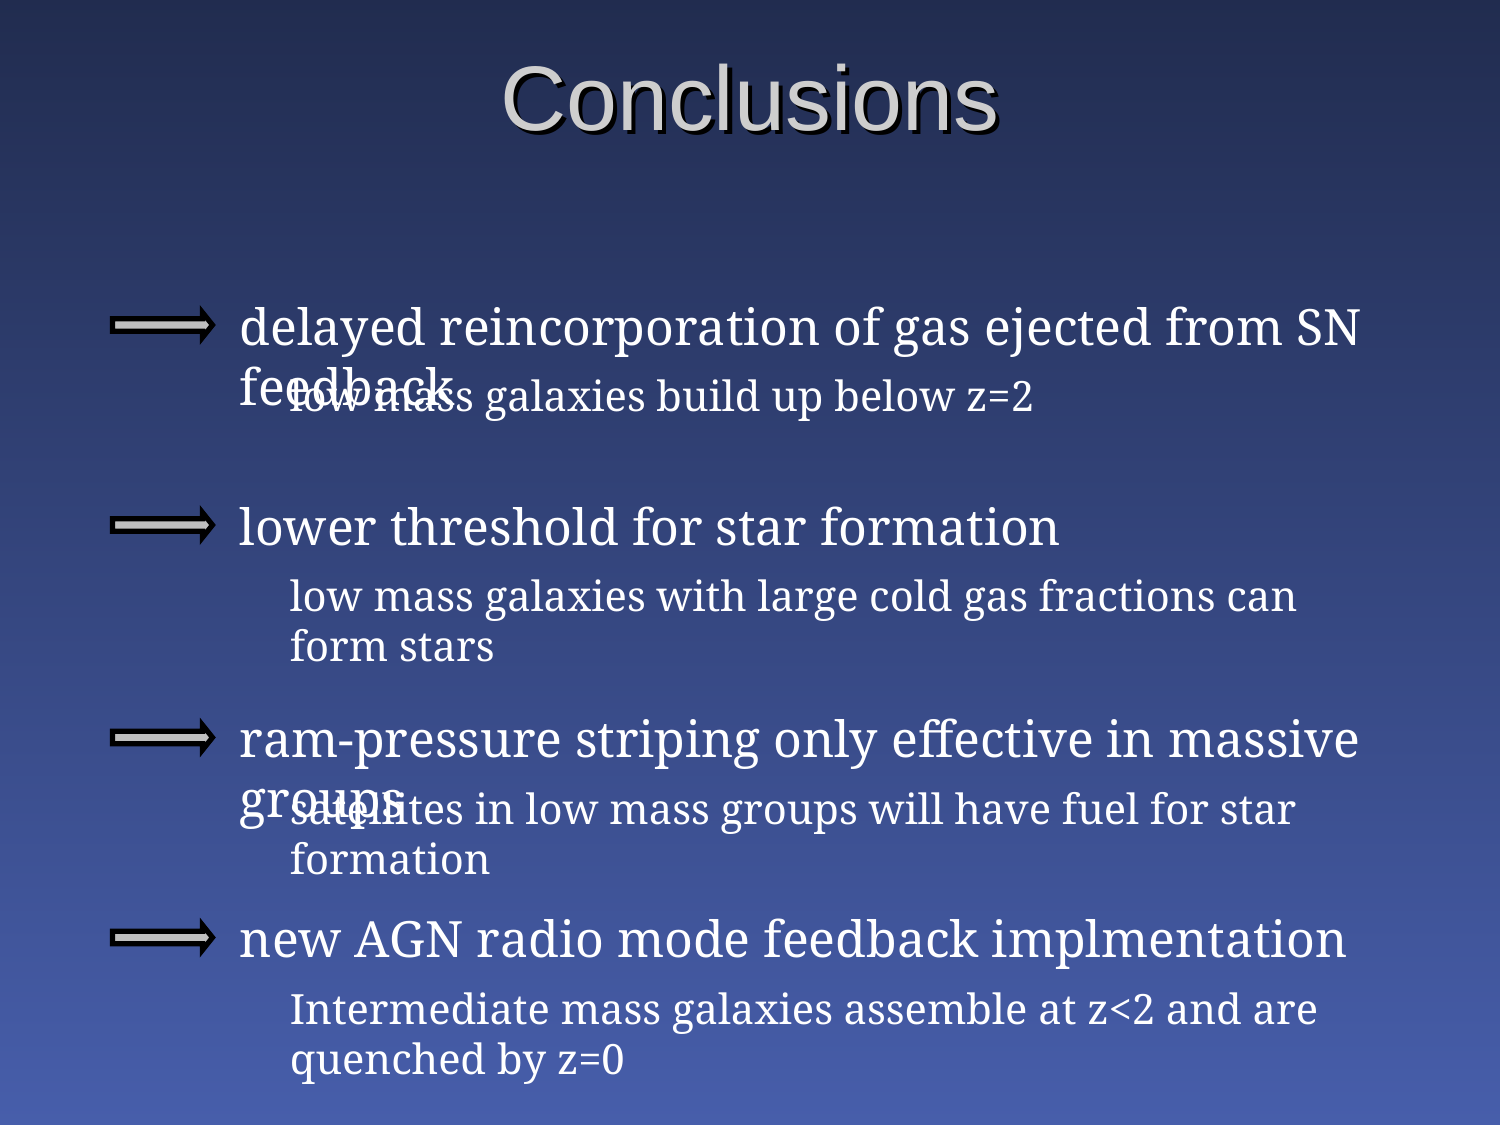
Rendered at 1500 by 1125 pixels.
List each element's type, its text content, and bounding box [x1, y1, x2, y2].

text_box lower threshold for star formation [224, 487, 1450, 563]
text_box Intermediate mass galaxies assemble at z<2 and are quenched by z=0 [274, 974, 1438, 1091]
text_box low mass galaxies build up below z=2 [275, 362, 1176, 428]
text_box [112, 512, 213, 538]
text_box ram-pressure striping only effective in massive groups [224, 699, 1450, 836]
title Conclusions [0, 0, 1500, 188]
text_box [112, 924, 213, 951]
text_box new AGN radio mode feedback implmentation [224, 899, 1450, 976]
text_box satellites in low mass groups will have fuel for star formation [275, 774, 1401, 891]
text_box [112, 724, 213, 751]
text_box low mass galaxies with large cold gas fractions can form stars [275, 562, 1401, 678]
text_box delayed reincorporation of gas ejected from SN feedback [224, 287, 1450, 423]
text_box [112, 312, 213, 338]
